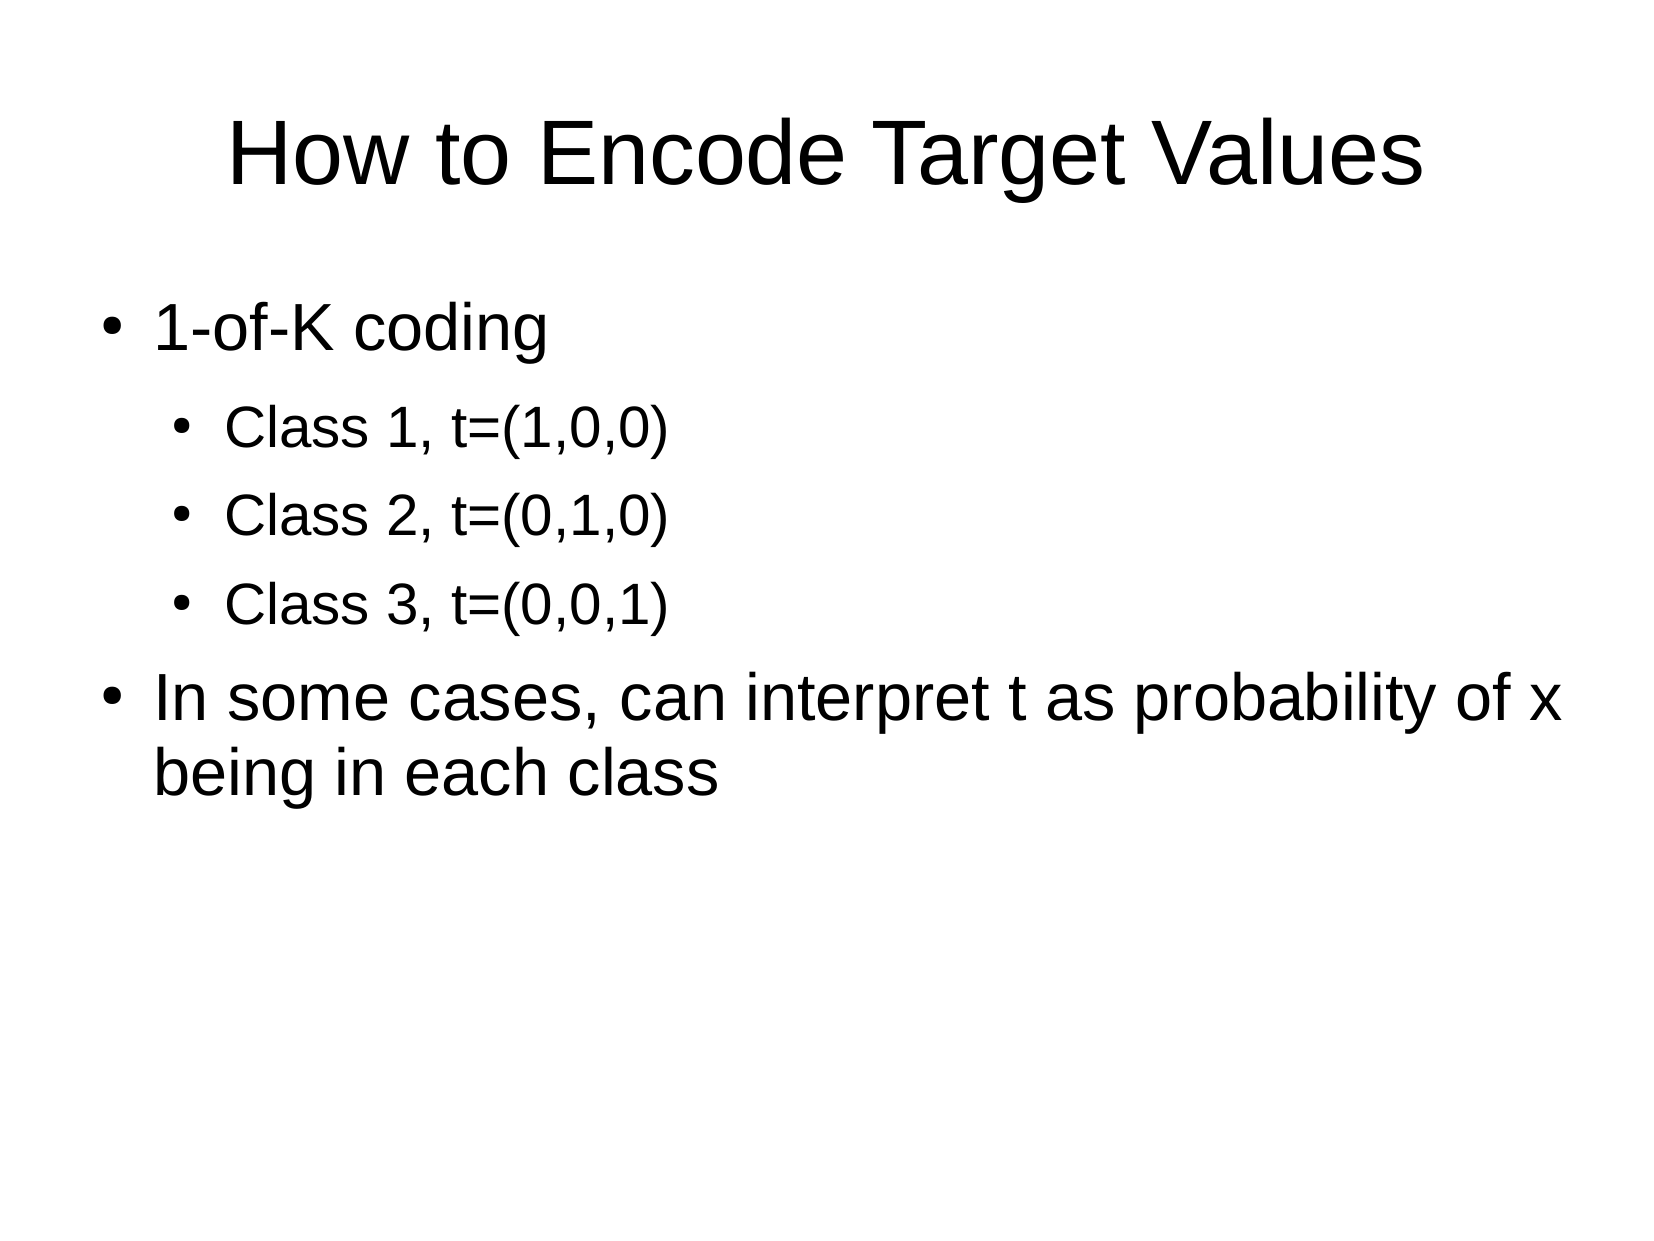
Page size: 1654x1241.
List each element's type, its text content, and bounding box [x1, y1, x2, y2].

title How to Encode Target Values [82, 49, 1571, 257]
list 1-of-K coding Class 1, t=(1,0,0) Class 2, t=(0,1,0) Class 3, t=(0,0,1) In some cases, can interpret t as probability of x being in each class [82, 290, 1571, 1109]
